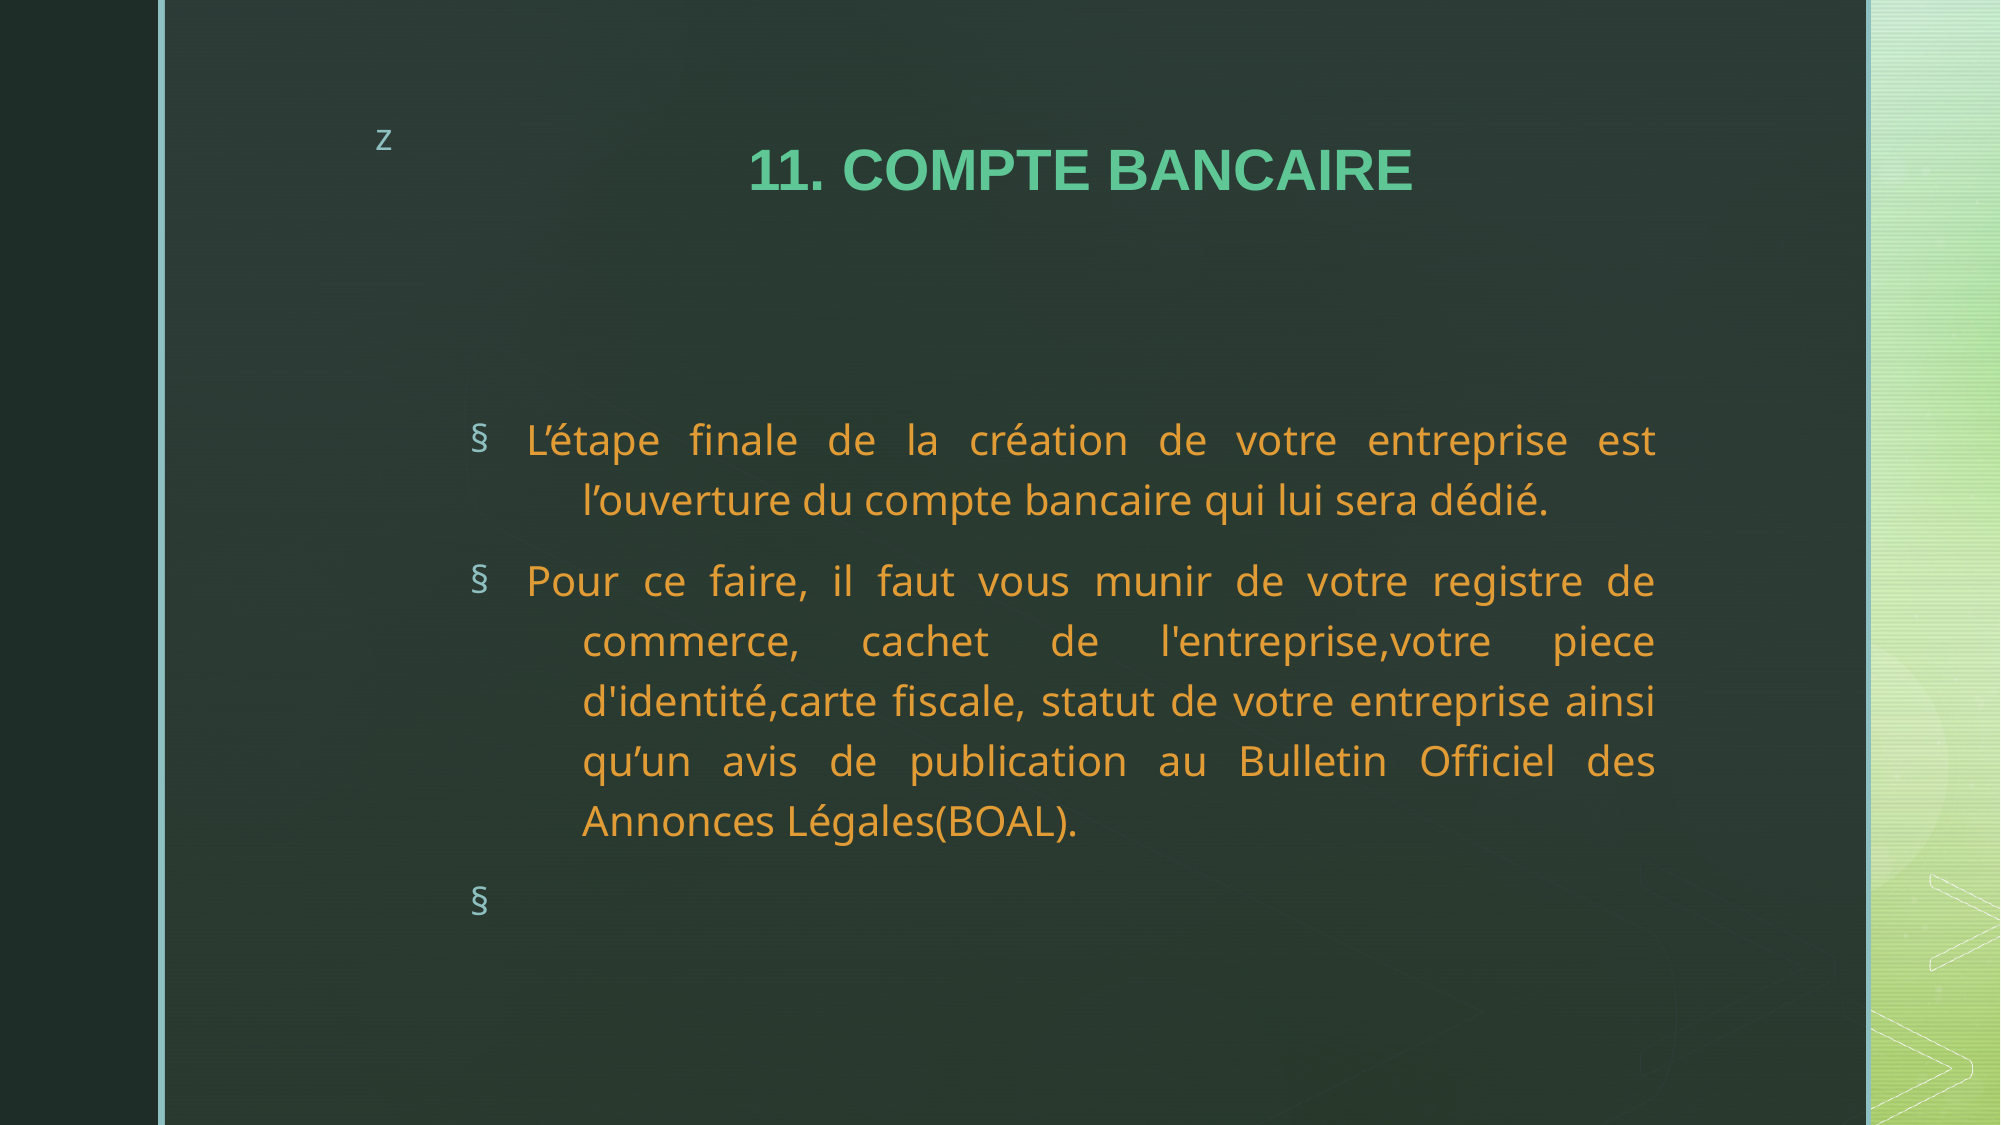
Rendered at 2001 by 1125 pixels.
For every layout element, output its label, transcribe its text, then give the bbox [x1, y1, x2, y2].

title 11. COMPTE BANCAIRE [428, 132, 1734, 310]
list L’étape finale de la création de votre entreprise est l’ouverture du compte bancaire qui lui sera dédié. Pour ce faire, il faut vous munir de votre registre de commerce, cachet de l'entreprise,votre piece d'identité,carte fiscale, statut de votre entreprise ainsi qu’un avis de publication au Bulletin Officiel des Annonces Légales(BOAL). [454, 336, 1734, 993]
